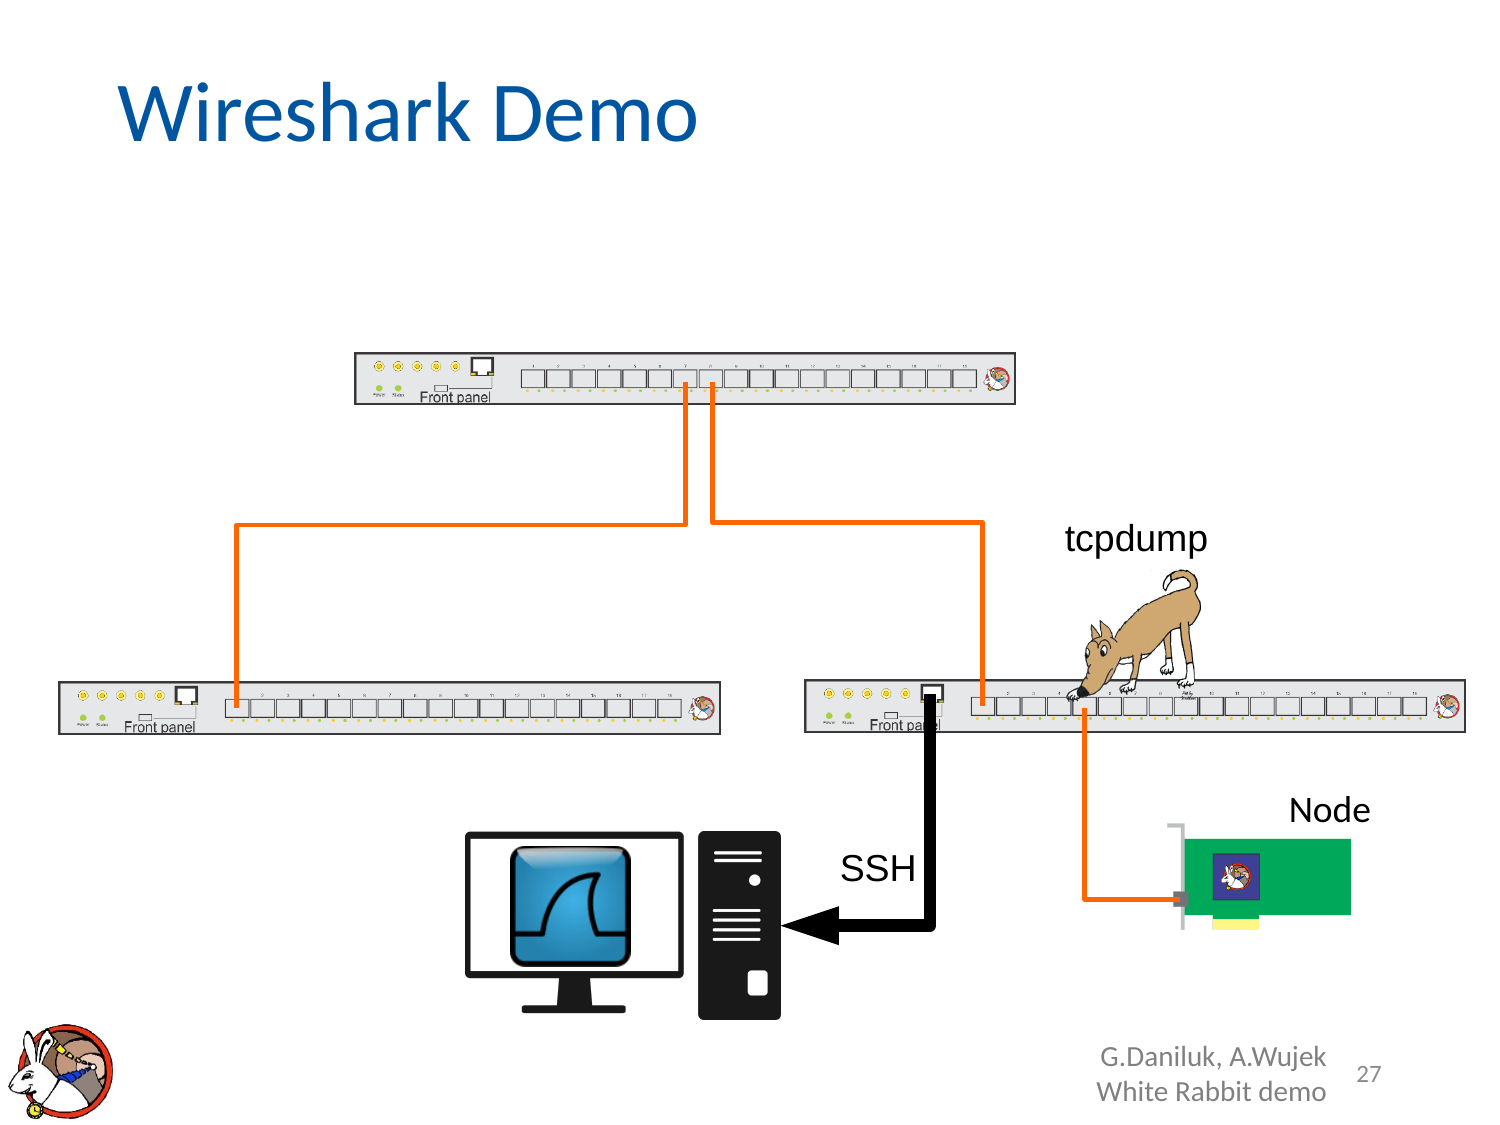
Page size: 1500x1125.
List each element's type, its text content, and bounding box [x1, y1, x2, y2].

picture [465, 831, 781, 1021]
picture [7, 1024, 113, 1121]
picture [1167, 823, 1351, 931]
picture [58, 681, 721, 735]
picture [354, 352, 1016, 405]
text_box Wireshark Demo [103, 59, 1397, 169]
picture [804, 571, 1466, 733]
text_box tcpdump [1050, 510, 1231, 571]
text_box SSH [825, 840, 946, 901]
text_box Node [1273, 777, 1387, 838]
